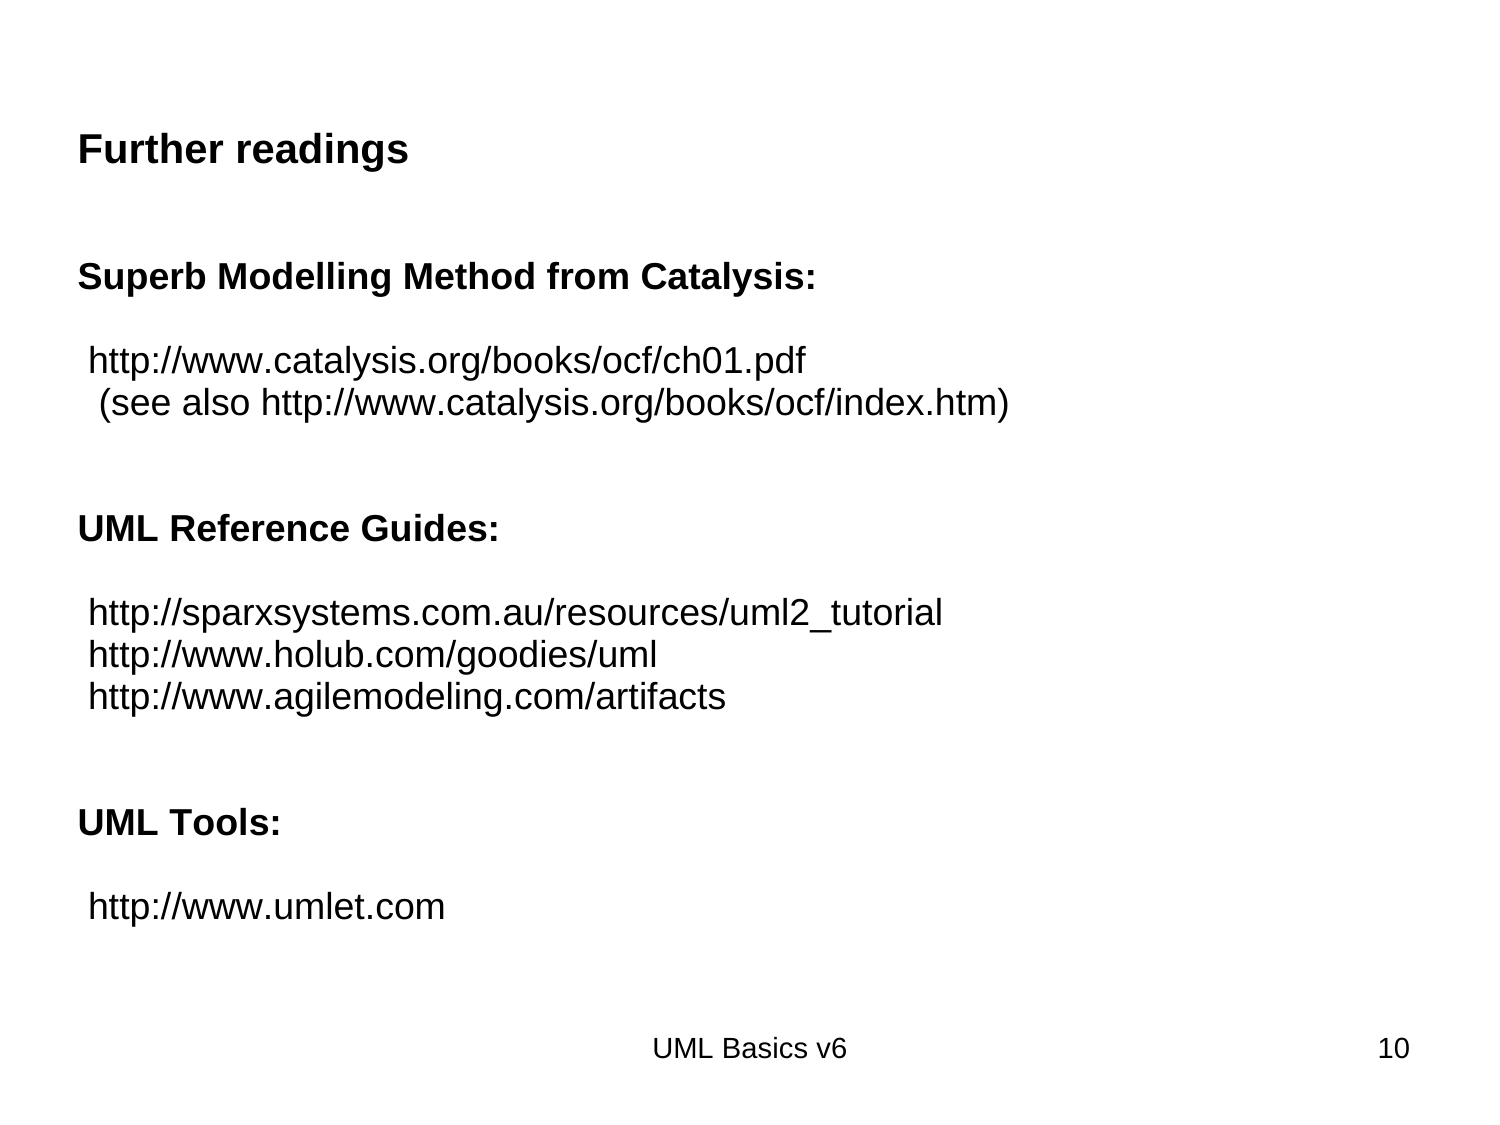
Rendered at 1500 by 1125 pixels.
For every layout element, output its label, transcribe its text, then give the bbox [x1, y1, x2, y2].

text_box Further readings Superb Modelling Method from Catalysis: http://www.catalysis.org/books/ocf/ch01.pdf (see also http://www.catalysis.org/books/ocf/index.htm) UML Reference Guides: http://sparxsystems.com.au/resources/uml2_tutorial http://www.holub.com/goodies/uml http://www.agilemodeling.com/artifacts UML Tools: http://www.umlet.com [62, 117, 1026, 978]
